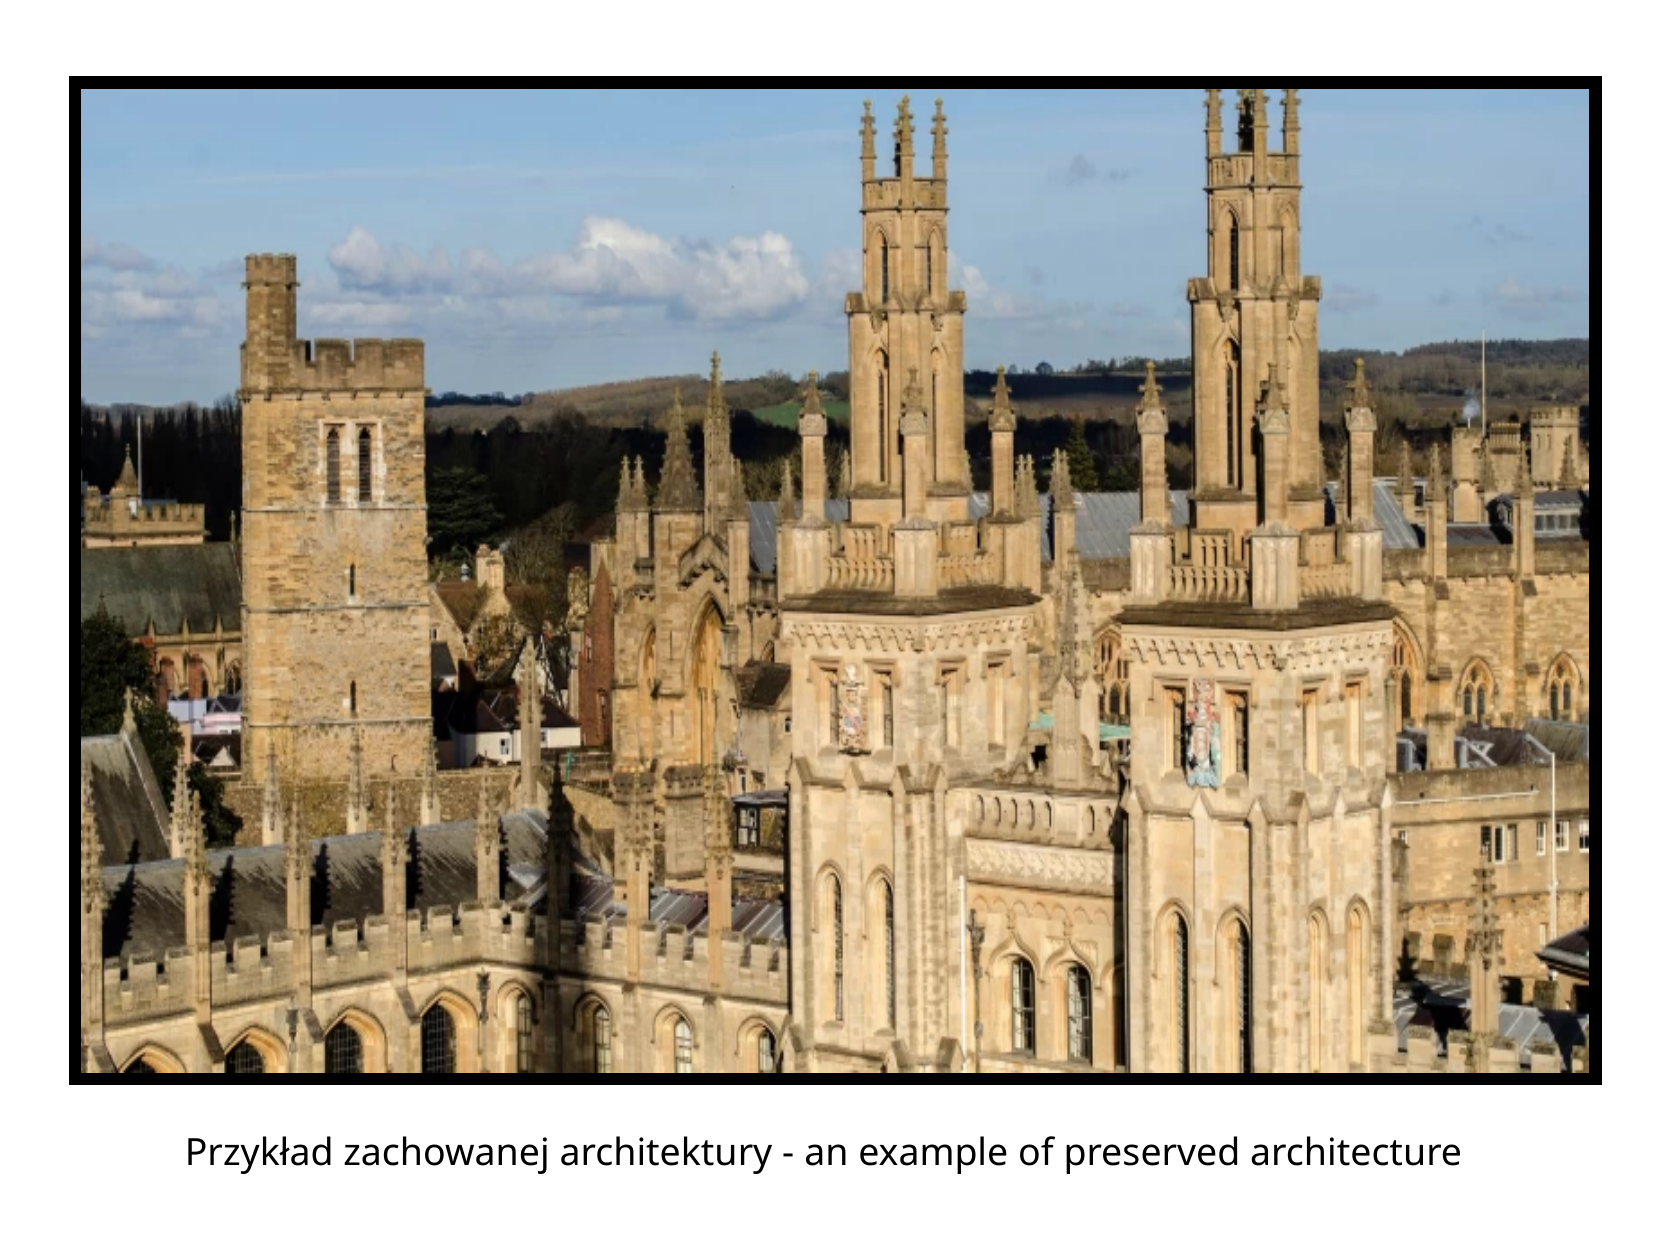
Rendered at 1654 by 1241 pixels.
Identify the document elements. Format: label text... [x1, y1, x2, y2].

picture [81, 88, 1589, 1073]
text_box Przykład zachowanej architektury - an example of preserved architecture [169, 1120, 1549, 1182]
